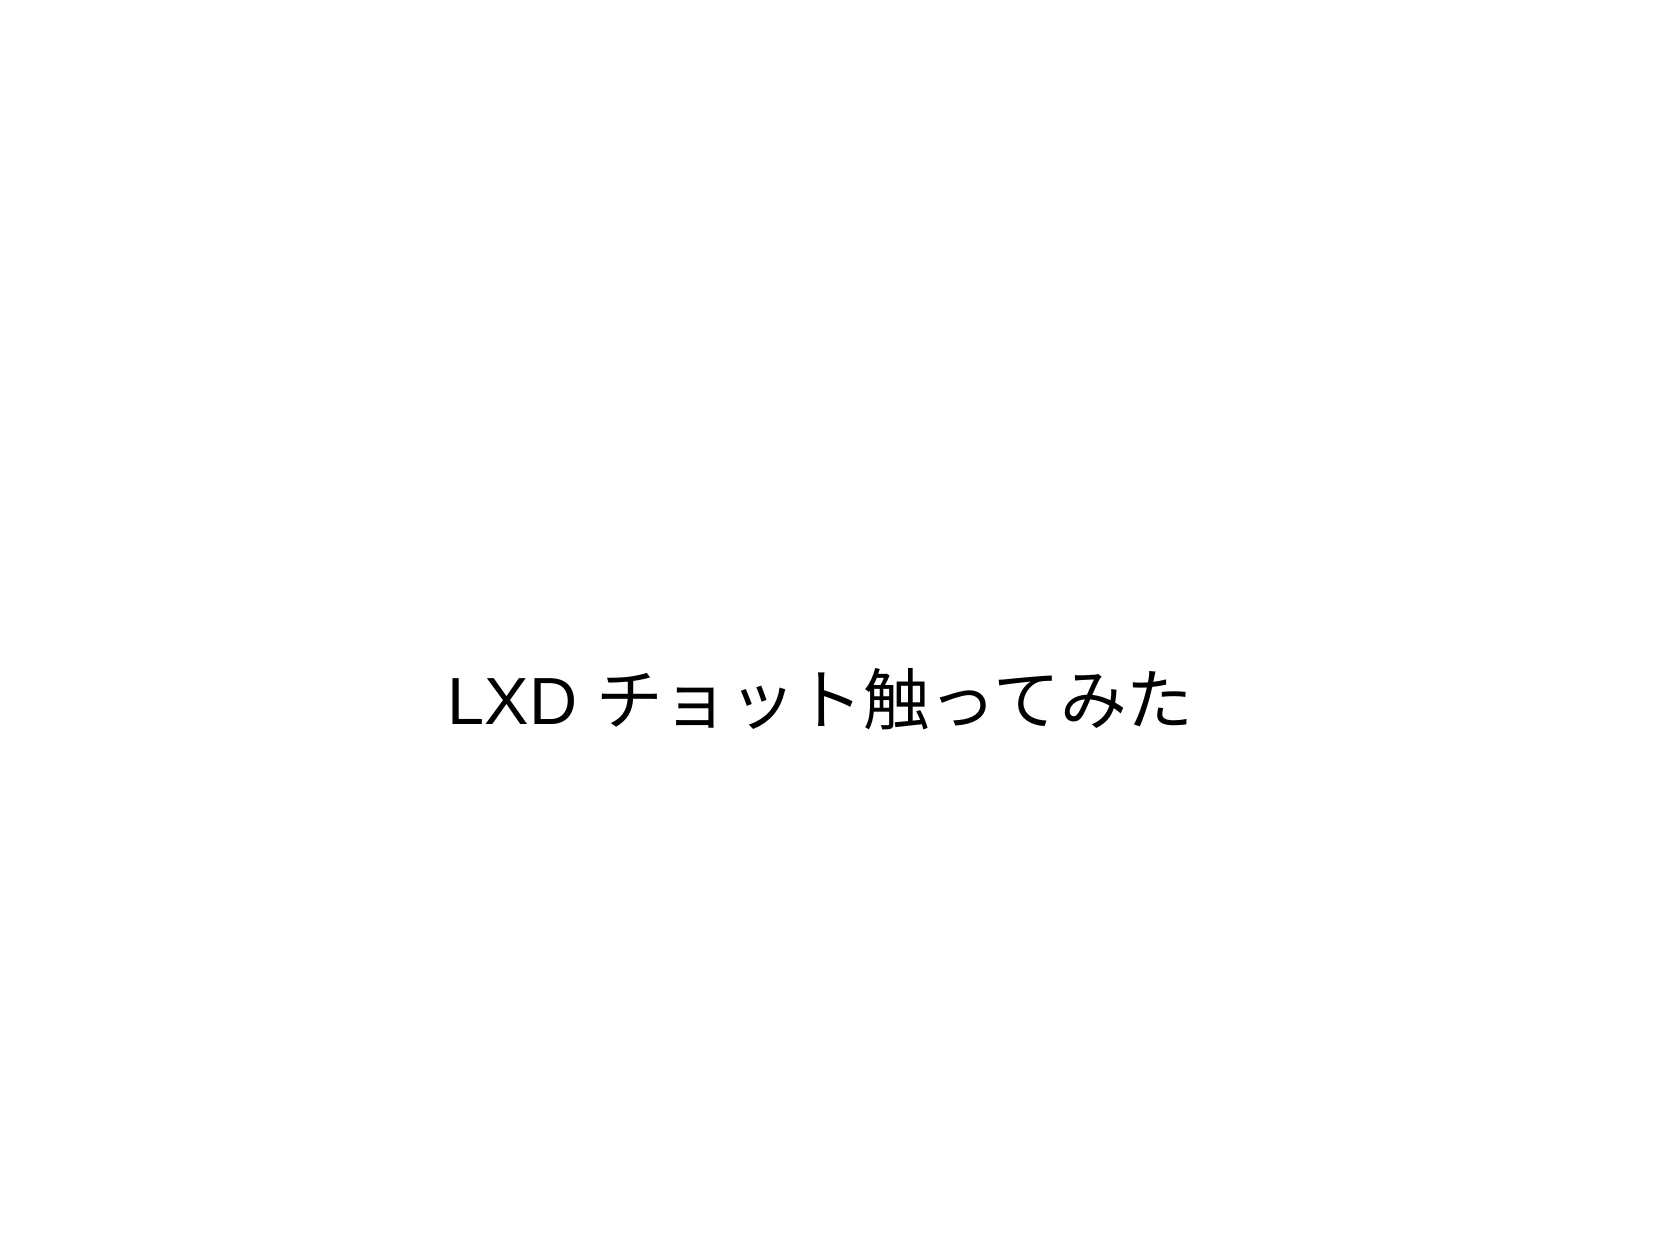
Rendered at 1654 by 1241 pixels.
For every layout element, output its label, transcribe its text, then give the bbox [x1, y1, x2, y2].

subtitle LXD チョット触ってみた [0, 213, 1642, 1178]
